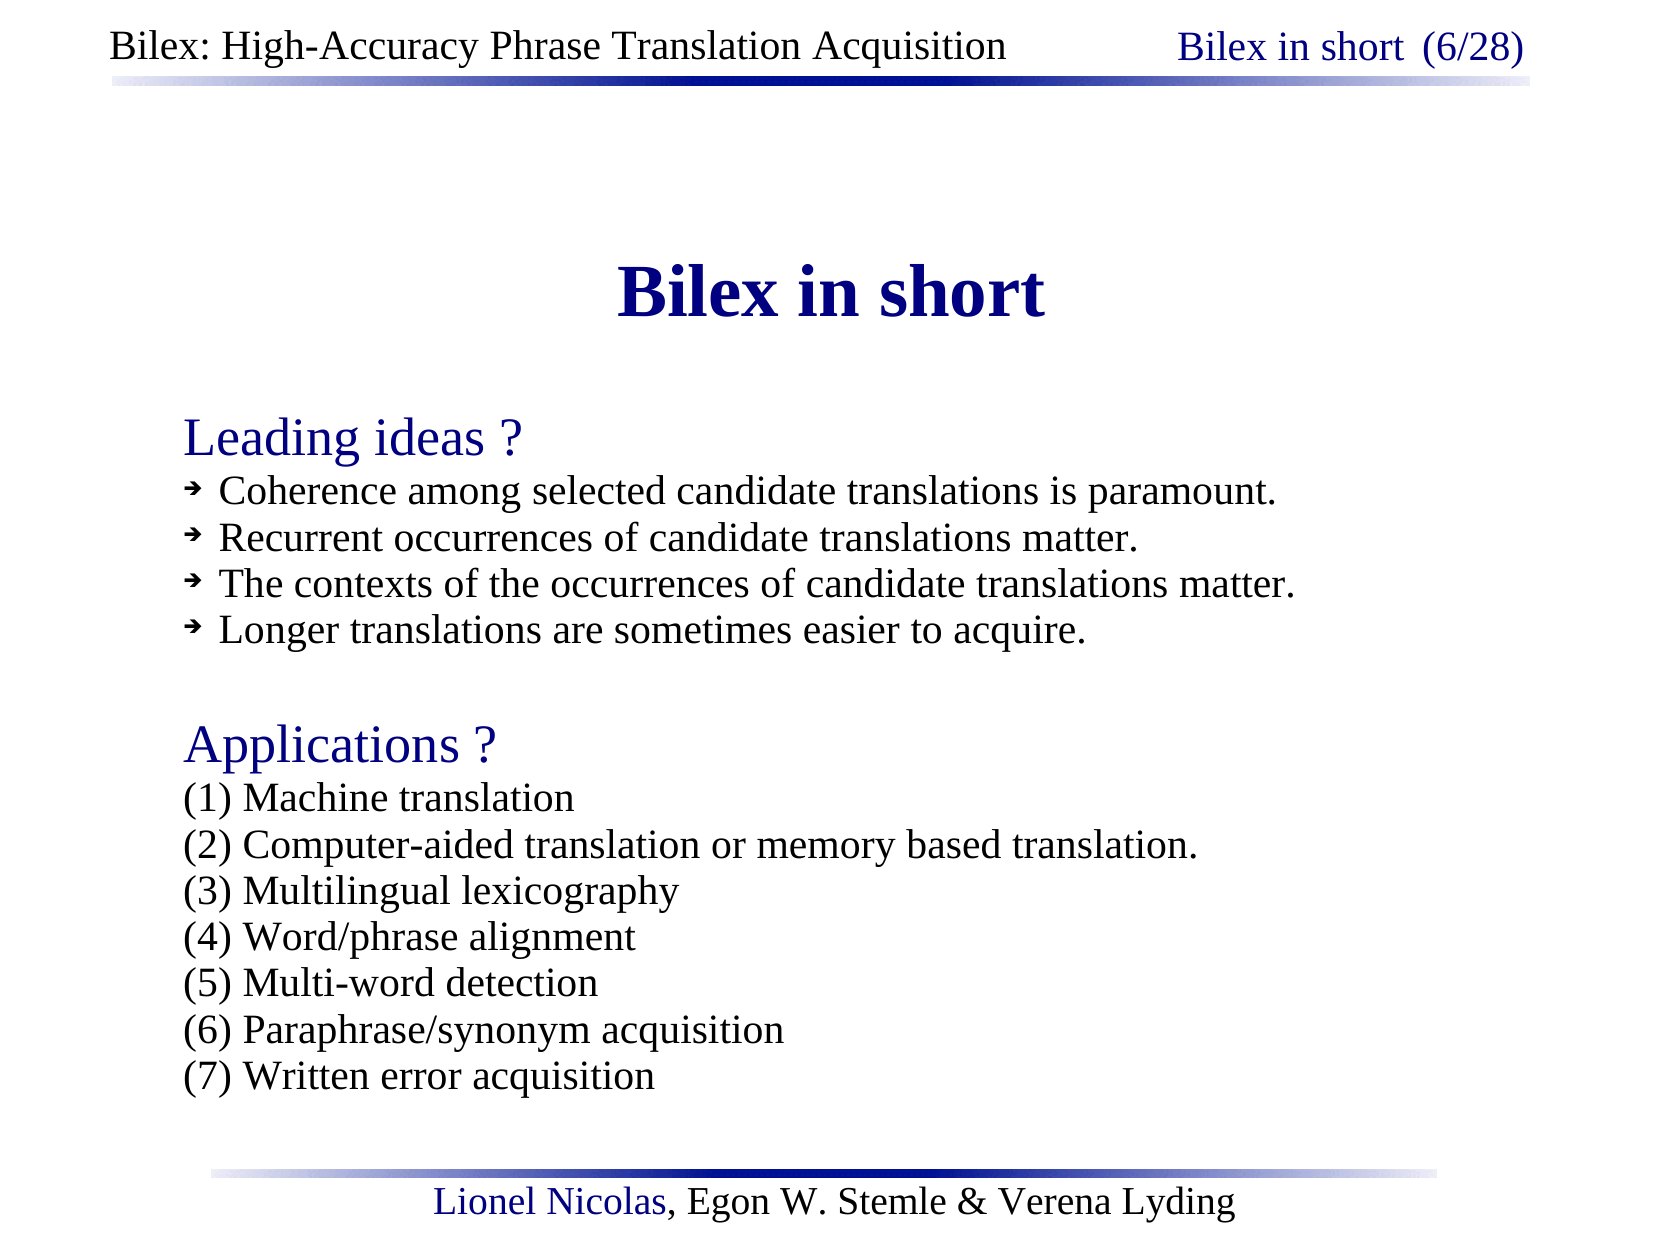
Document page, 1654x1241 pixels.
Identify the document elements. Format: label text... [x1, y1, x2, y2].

picture [112, 76, 1530, 86]
text_box Leading ideas ? Coherence among selected candidate translations is paramount. Recurrent occurrences of candidate translations matter. The contexts of the occurrences of candidate translations matter. Longer translations are sometimes easier to acquire. [183, 407, 1486, 676]
picture [1420, 1169, 1437, 1178]
text_box Bilex in short [1162, 15, 1420, 82]
text_box Bilex in short [602, 242, 1063, 355]
text_box Applications ? (1) Machine translation (2) Computer-aided translation or memory based translation. (3) Multilingual lexicography (4) Word/phrase alignment (5) Multi-word detection (6) Paraphrase/synonym acquisition (7) Written error acquisition [183, 714, 1420, 1241]
